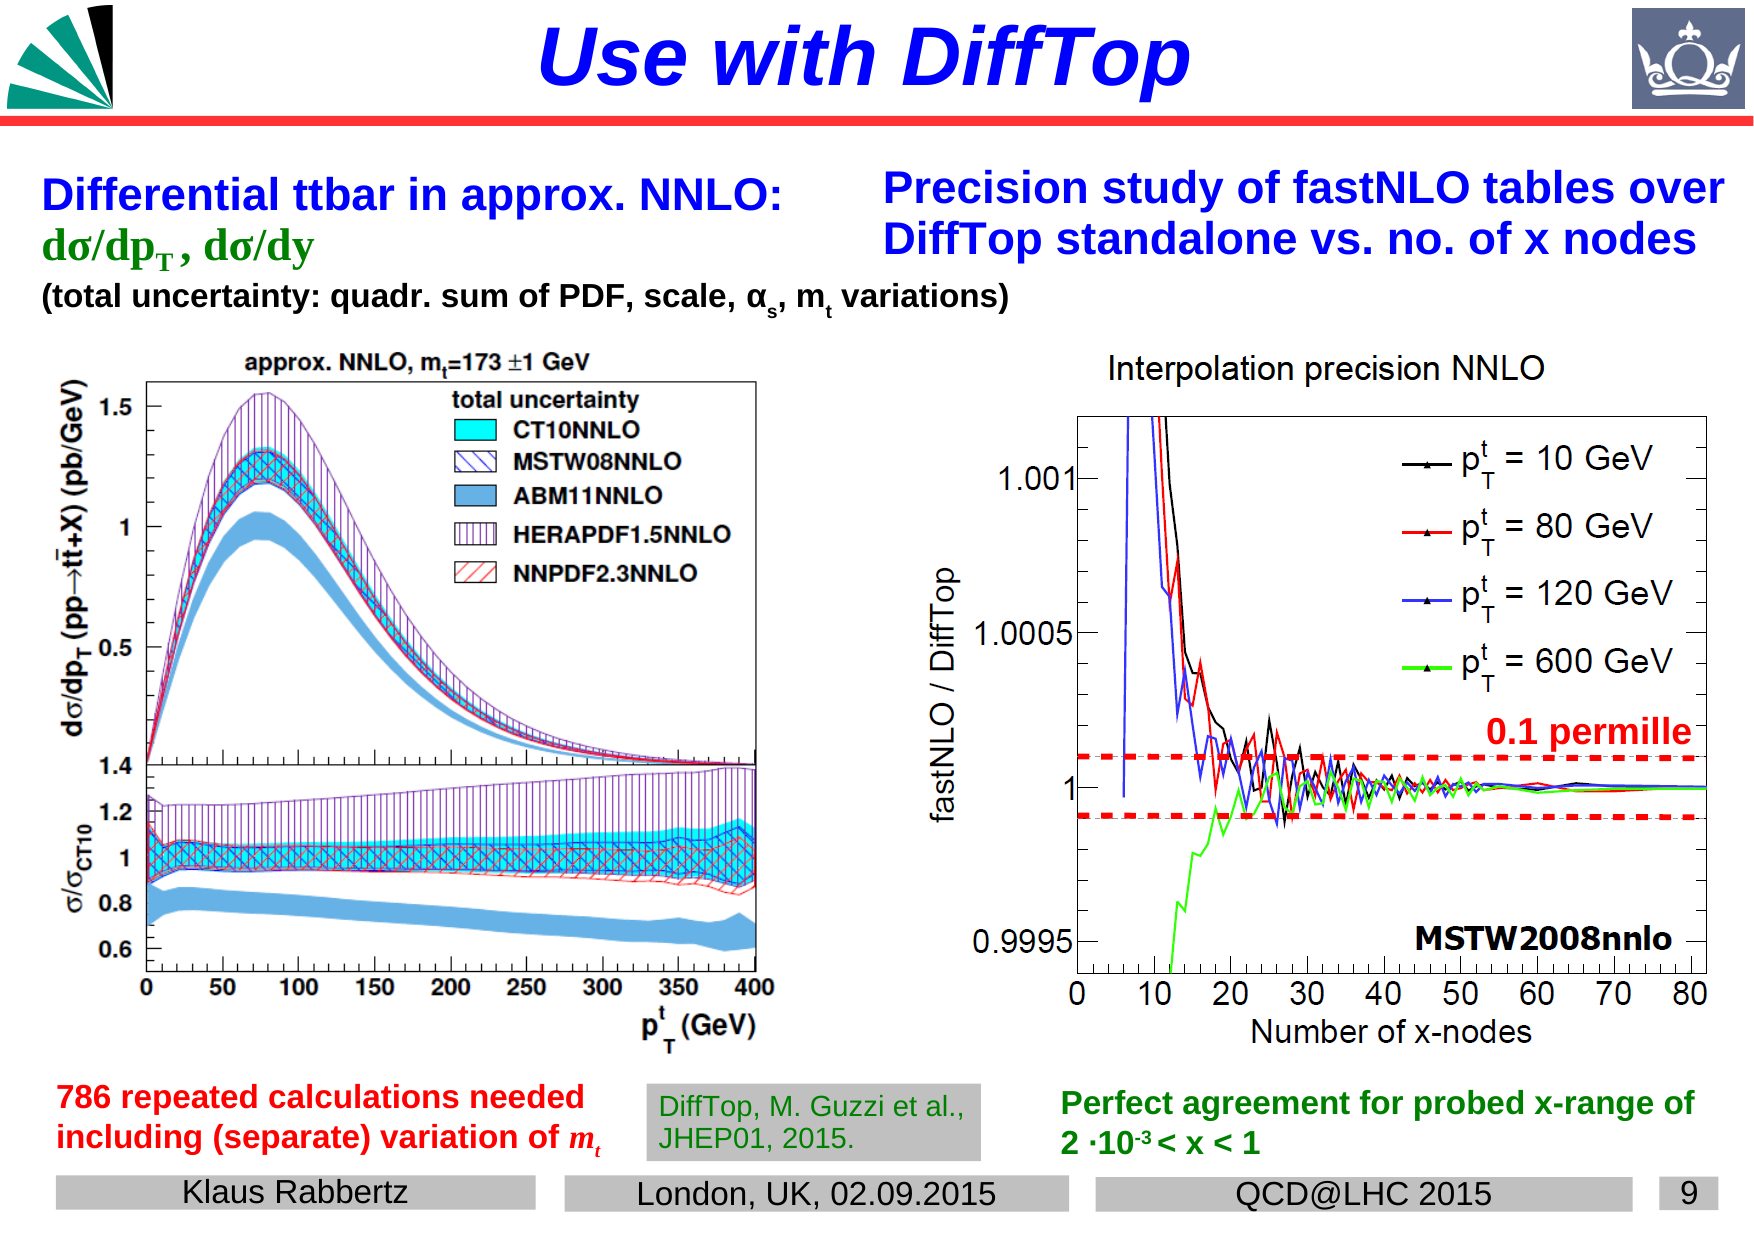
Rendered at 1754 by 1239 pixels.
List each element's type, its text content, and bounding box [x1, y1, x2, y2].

text_box 0.1 permille [1474, 705, 1705, 759]
text_box Perfect agreement for probed x-range of 2 ∙10-3 < x < 1 [1045, 1073, 1737, 1169]
picture [1632, 8, 1745, 109]
title Use with DiffTop [123, 0, 1606, 114]
picture [7, 5, 113, 110]
picture [918, 347, 1719, 1054]
text_box Differential ttbar in approx. NNLO: dσ/dpT , dσ/dy (total uncertainty: quadr. sum of PDF, scale, αs, mt variations) [29, 162, 1014, 330]
text_box DiffTop, M. Guzzi et al., JHEP01, 2015. [646, 1083, 981, 1162]
text_box Precision study of fastNLO tables over DiffTop standalone vs. no. of x nodes [871, 156, 1737, 271]
text_box 786 repeated calculations needed including (separate) variation of mt [41, 1067, 638, 1169]
picture [44, 340, 787, 1061]
